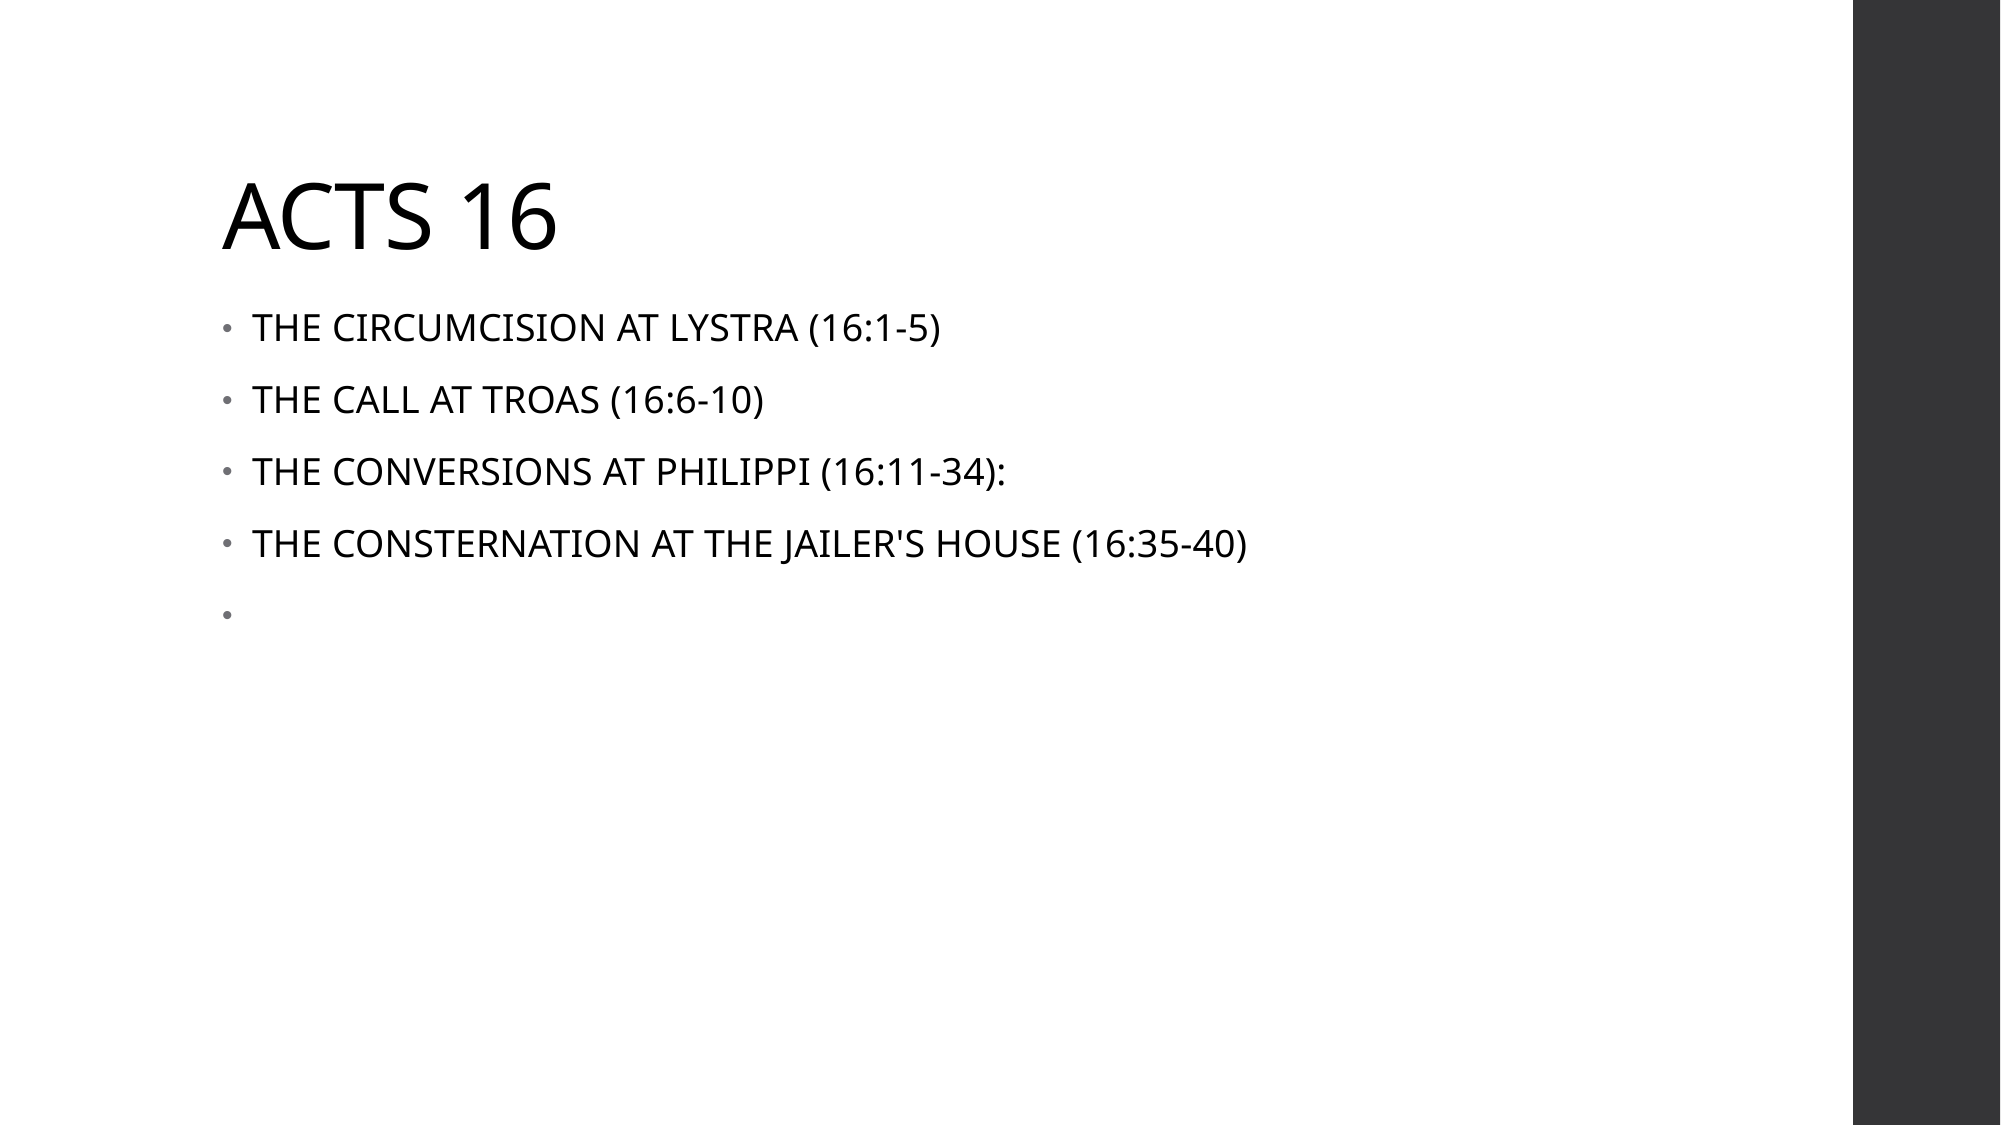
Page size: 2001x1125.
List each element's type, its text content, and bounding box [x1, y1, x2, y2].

list THE CIRCUMCISION AT LYSTRA (16:1-5) THE CALL AT TROAS (16:6-10) THE CONVERSIONS AT PHILIPPI (16:11-34): THE CONSTERNATION AT THE JAILER'S HOUSE (16:35-40) [206, 299, 1617, 1014]
title ACTS 16 [206, 60, 1797, 278]
